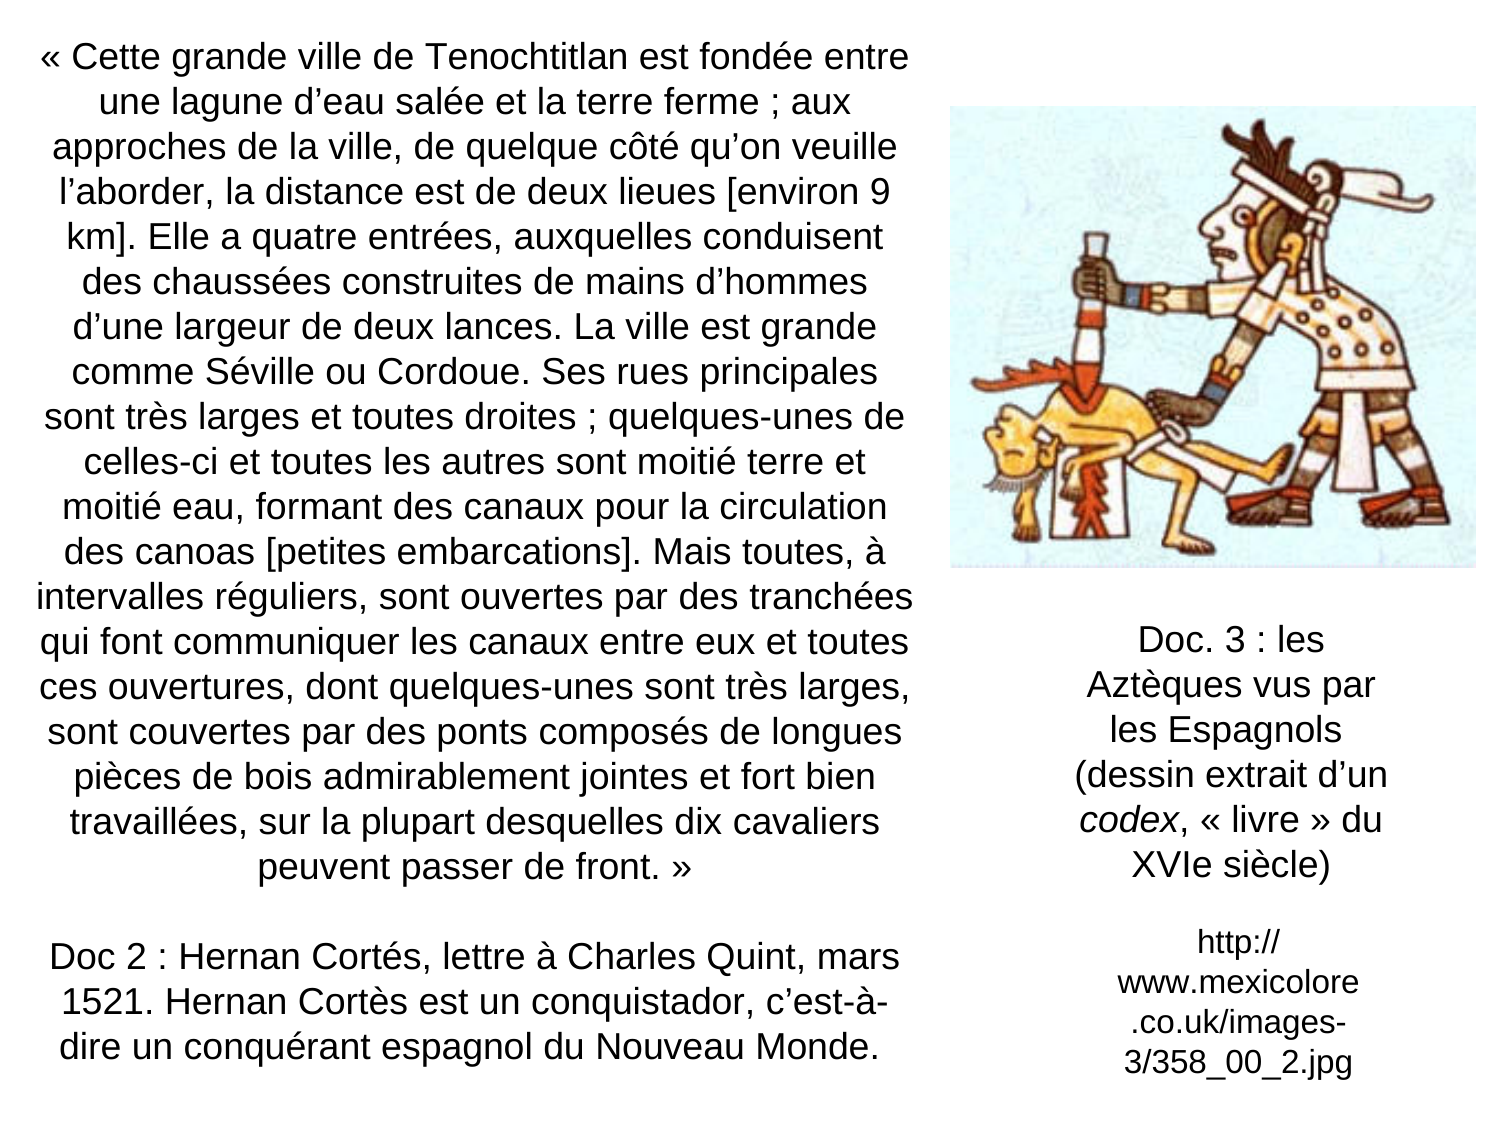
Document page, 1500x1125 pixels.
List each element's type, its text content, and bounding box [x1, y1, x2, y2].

picture [950, 106, 1476, 568]
text_box Doc. 3 : les Aztèques vus par les Espagnols (dessin extrait d’un codex, « livre » du XVIe siècle) [1050, 606, 1413, 893]
text_box http://www.mexicolore.co.uk/images-3/358_00_2.jpg [1100, 912, 1378, 1088]
text_box « Cette grande ville de Tenochtitlan est fondée entre une lagune d’eau salée et la terre ferme ; aux approches de la ville, de quelque côté qu’on veuille l’aborder, la distance est de deux lieues [environ 9 km]. Elle a quatre entrées, auxquelles conduisent des chaussées construites de mains d’hommes d’une largeur de deux lances. La ville est grande comme Séville ou Cordoue. Ses rues principales sont très larges et toutes droites ; quelques-unes de celles-ci et toutes les autres sont moitié terre et moitié eau, formant des canaux pour la circulation des canoas [petites embarcations]. Mais toutes, à intervalles réguliers, sont ouvertes par des tranchées qui font communiquer les canaux entre eux et toutes ces ouvertures, dont quelques-unes sont très larges, sont couvertes par des ponts composés de longues pièces de bois admirablement jointes et fort bien travaillées, sur la plupart desquelles dix cavaliers peuvent passer de front. » Doc 2 : Hernan Cortés, lettre à Charles Quint, mars 1521. Hernan Cortès est un conquistador, c’est-à-dire un conquérant espagnol du Nouveau Monde. [24, 24, 926, 1076]
